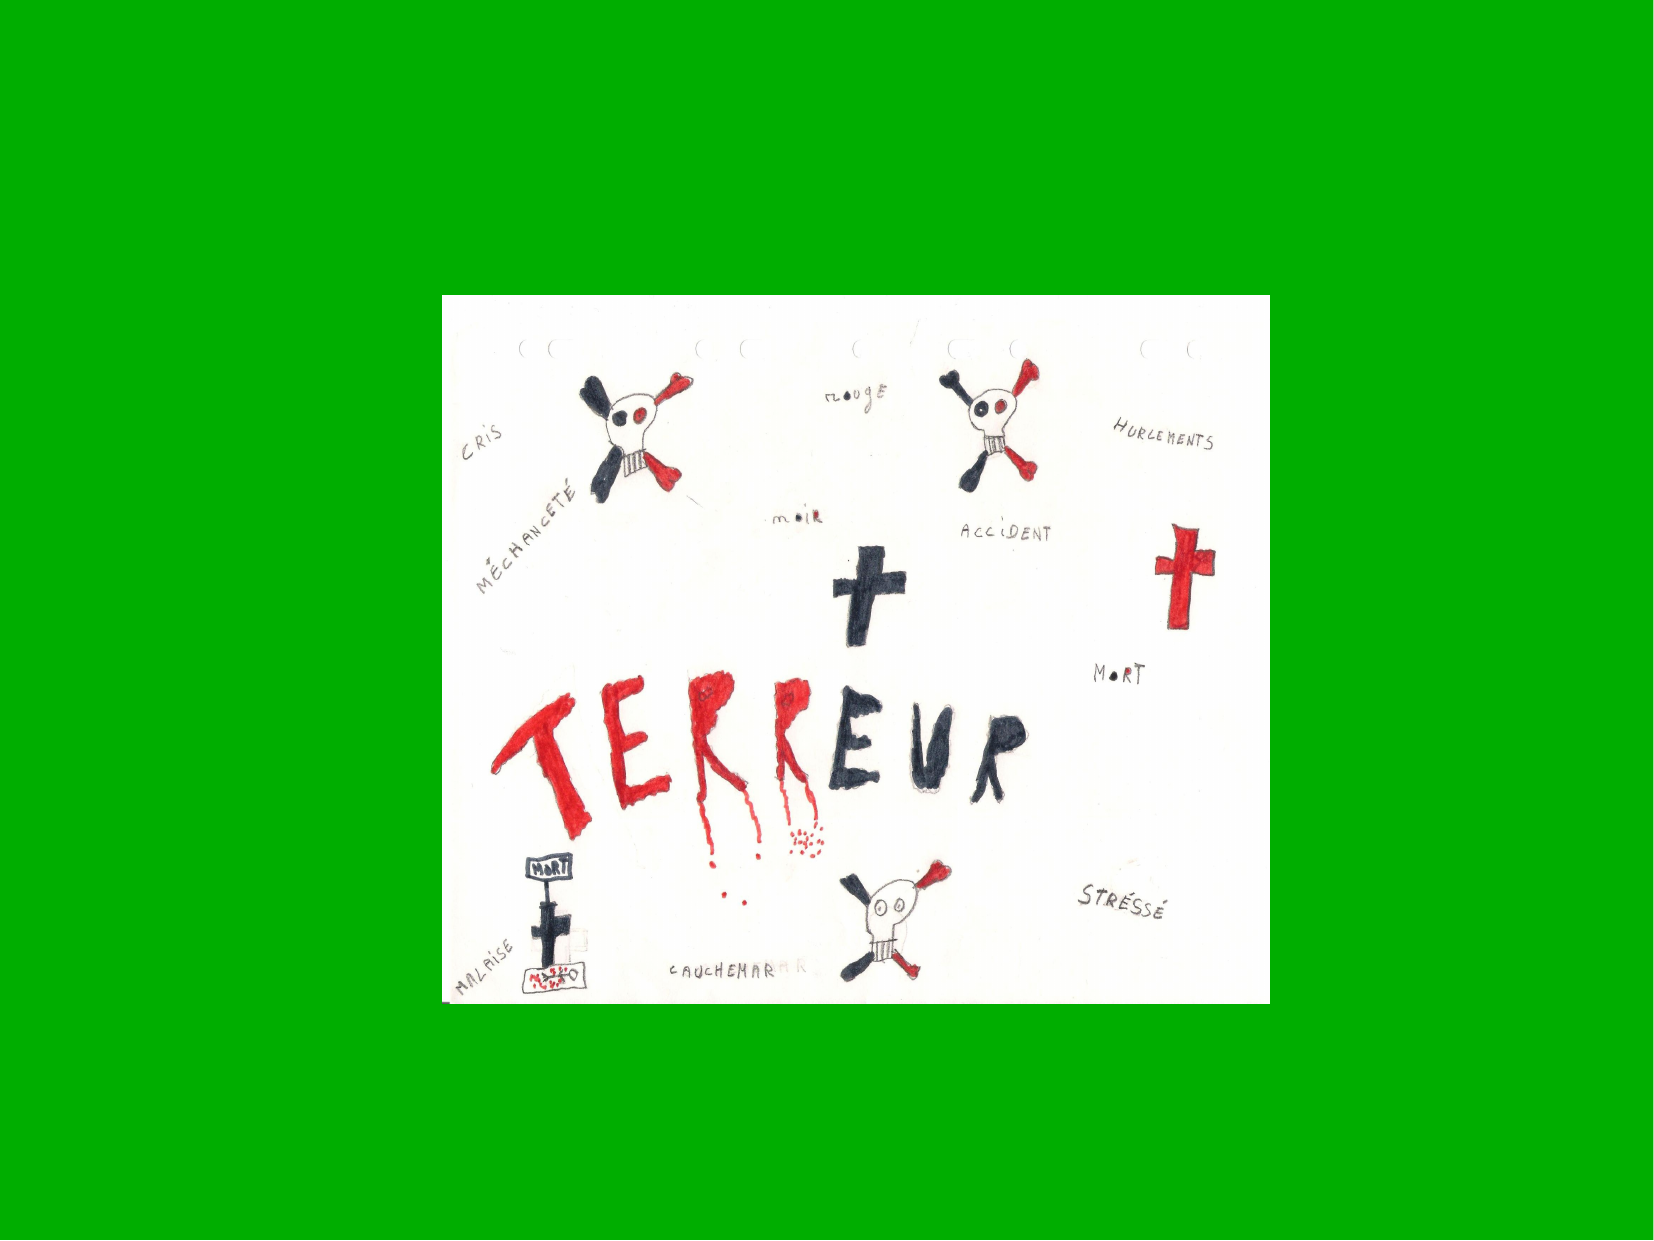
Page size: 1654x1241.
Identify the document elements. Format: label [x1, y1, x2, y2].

picture [442, 295, 1270, 1004]
